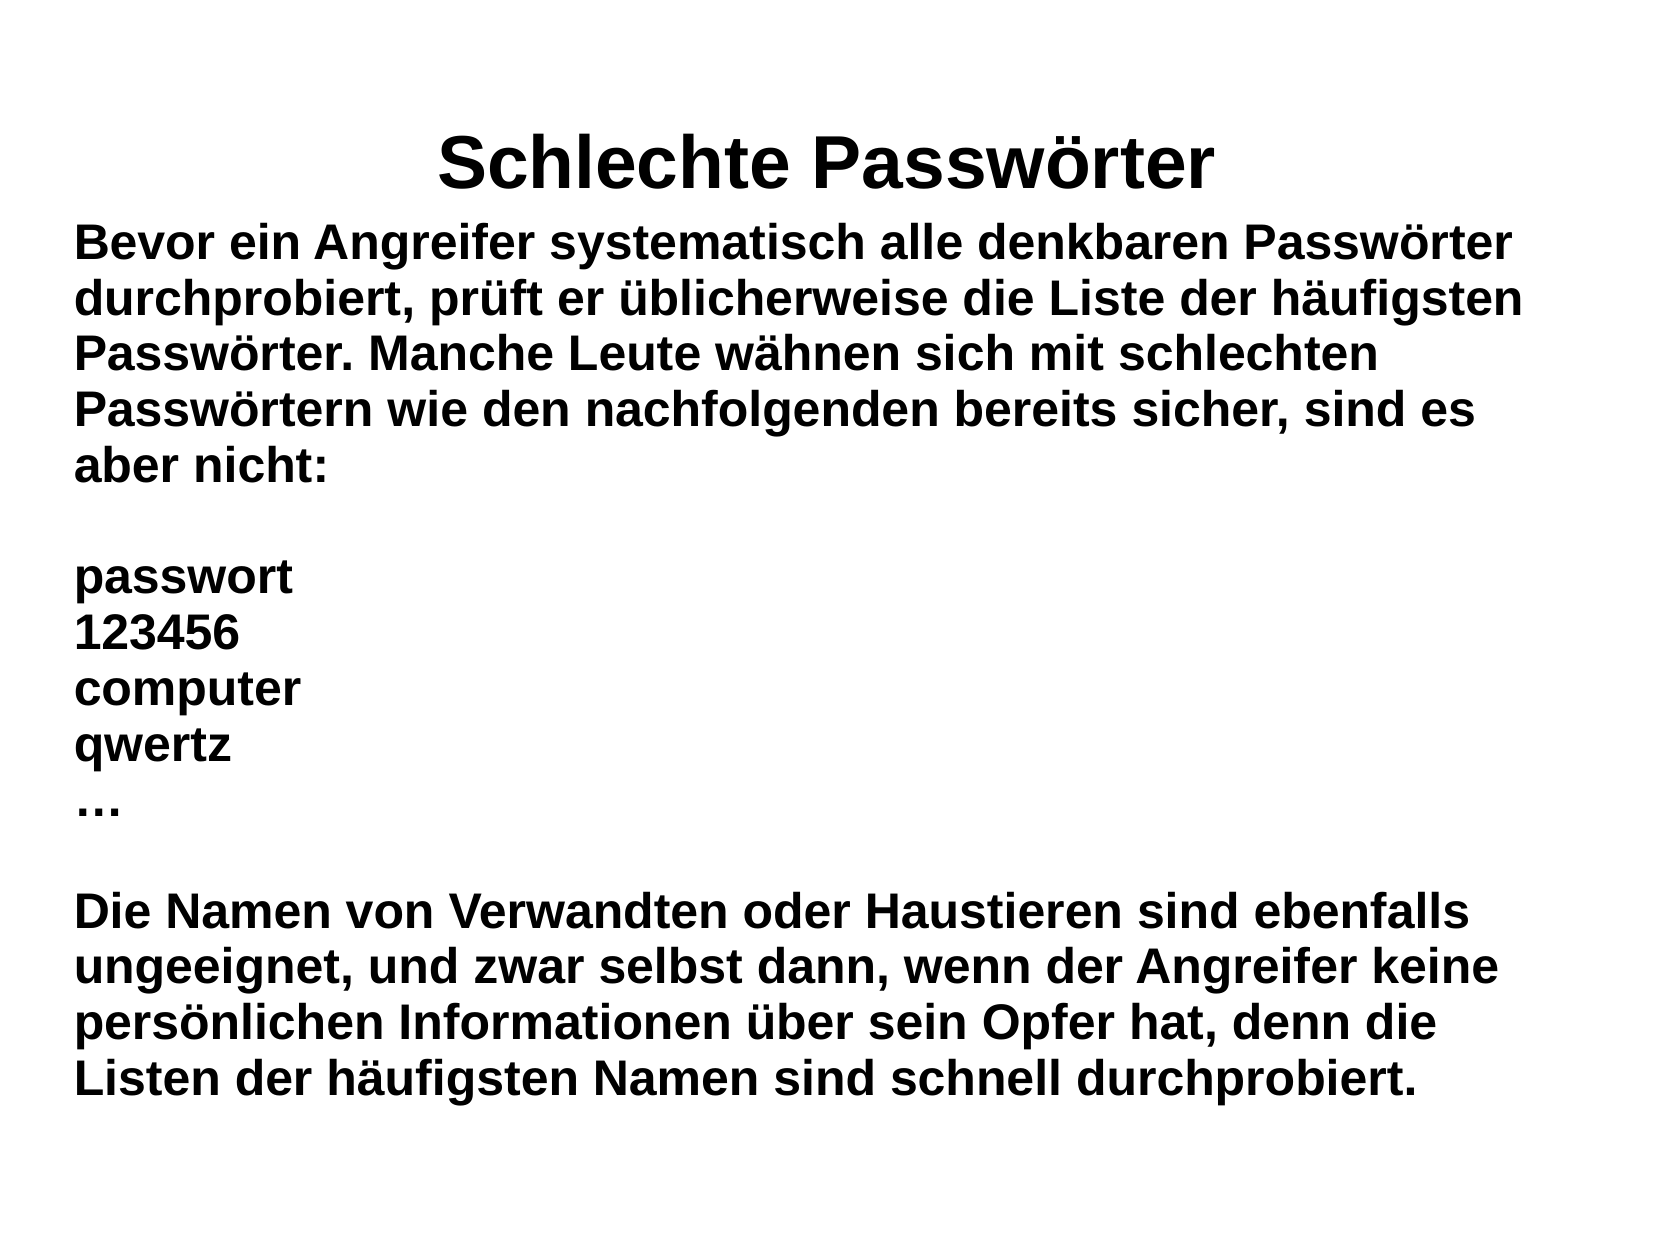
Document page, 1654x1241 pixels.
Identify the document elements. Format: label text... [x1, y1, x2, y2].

text_box Bevor ein Angreifer systematisch alle denkbaren Passwörter durchprobiert, prüft er üblicherweise die Liste der häufigsten Passwörter. Manche Leute wähnen sich mit schlechten Passwörtern wie den nachfolgenden bereits sicher, sind es aber nicht: passwort 123456 computer qwertz … Die Namen von Verwandten oder Haustieren sind ebenfalls ungeeignet, und zwar selbst dann, wenn der Angreifer keine persönlichen Informationen über sein Opfer hat, denn die Listen der häufigsten Namen sind schnell durchprobiert. [59, 206, 1595, 1114]
title Schlechte Passwörter [88, 88, 1565, 206]
